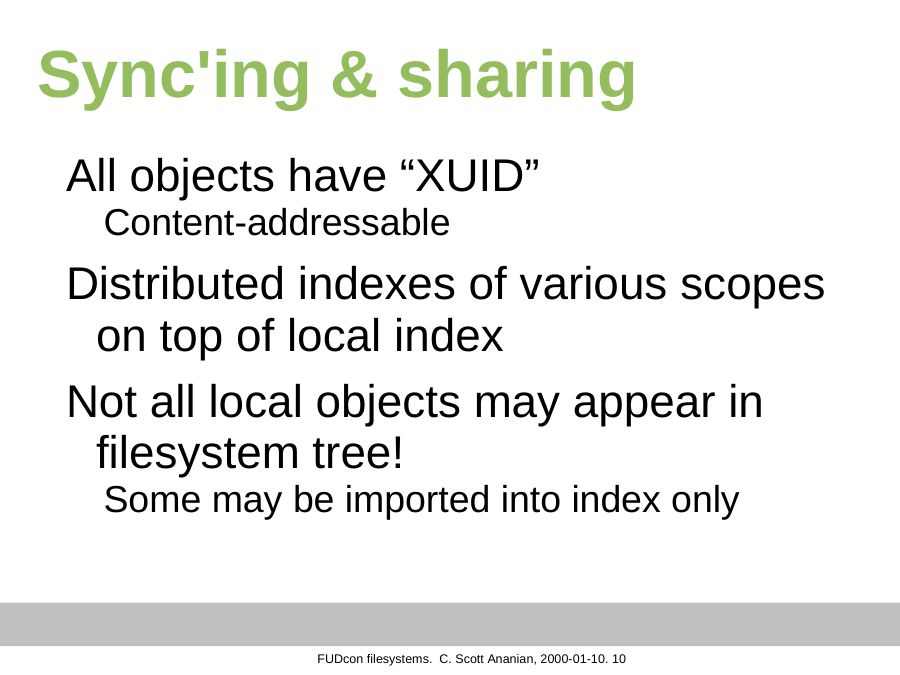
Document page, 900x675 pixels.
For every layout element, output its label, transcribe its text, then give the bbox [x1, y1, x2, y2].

title Sync'ing & sharing [37, 37, 856, 226]
list All objects have “XUID” Content-addressable Distributed indexes of various scopes on top of local index Not all local objects may appear in filesystem tree! Some may be imported into index only [66, 150, 850, 601]
